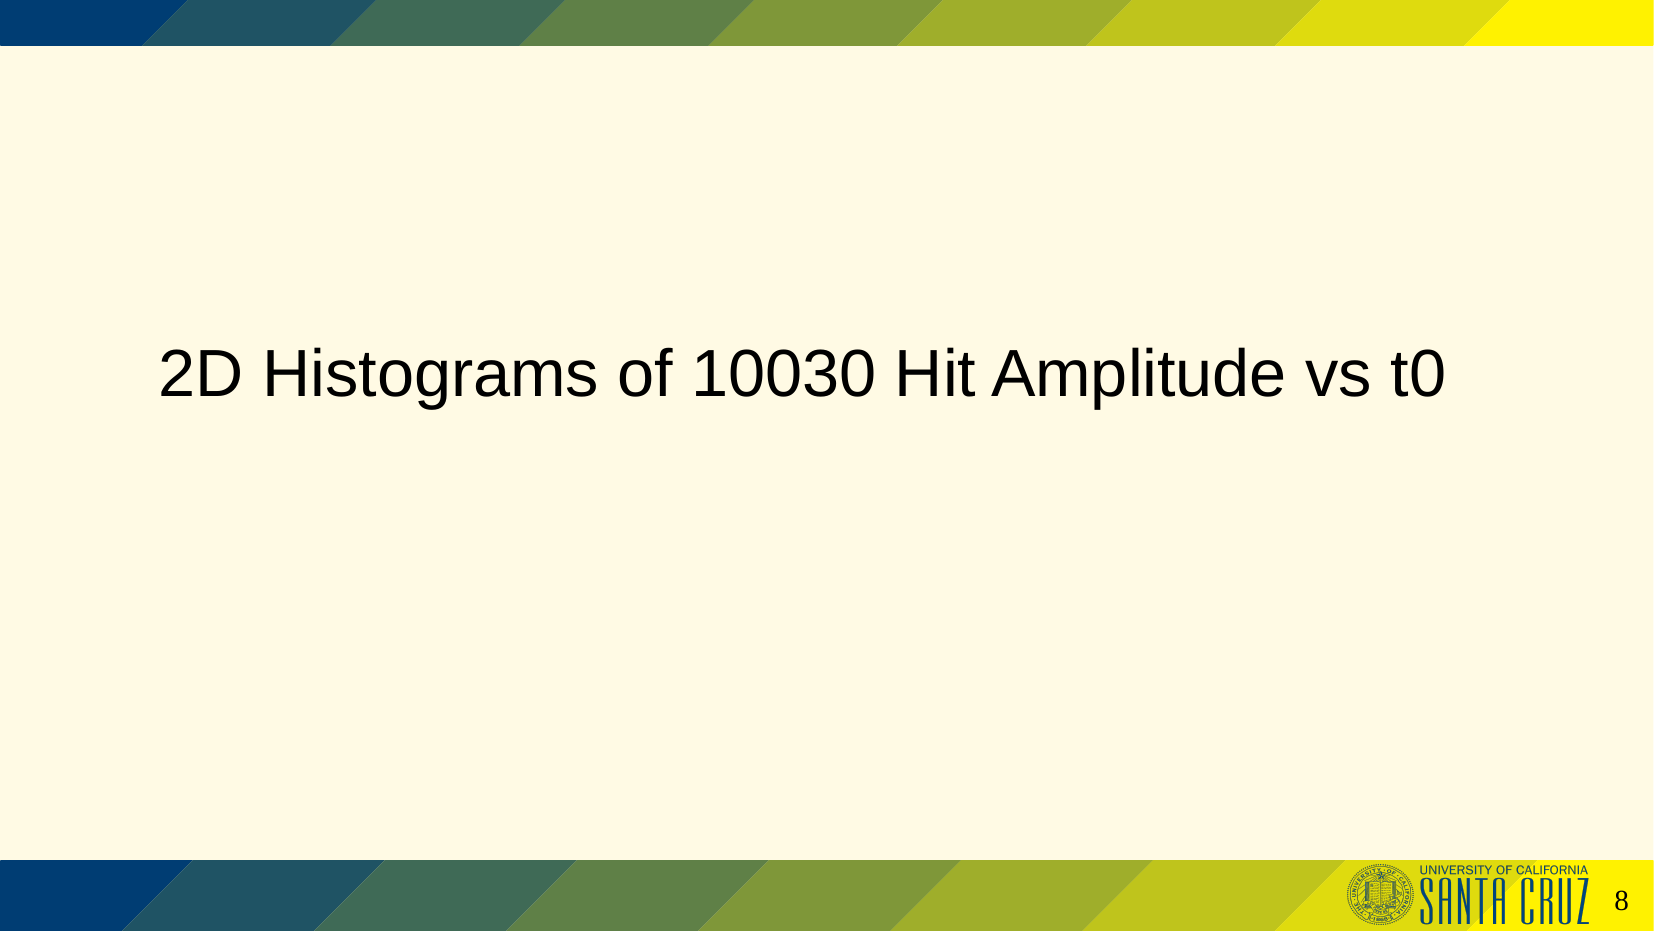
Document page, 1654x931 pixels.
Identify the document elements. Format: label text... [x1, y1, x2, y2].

picture [1347, 864, 1589, 925]
subtitle 2D Histograms of 10030 Hit Amplitude vs t0 [59, 233, 1548, 513]
